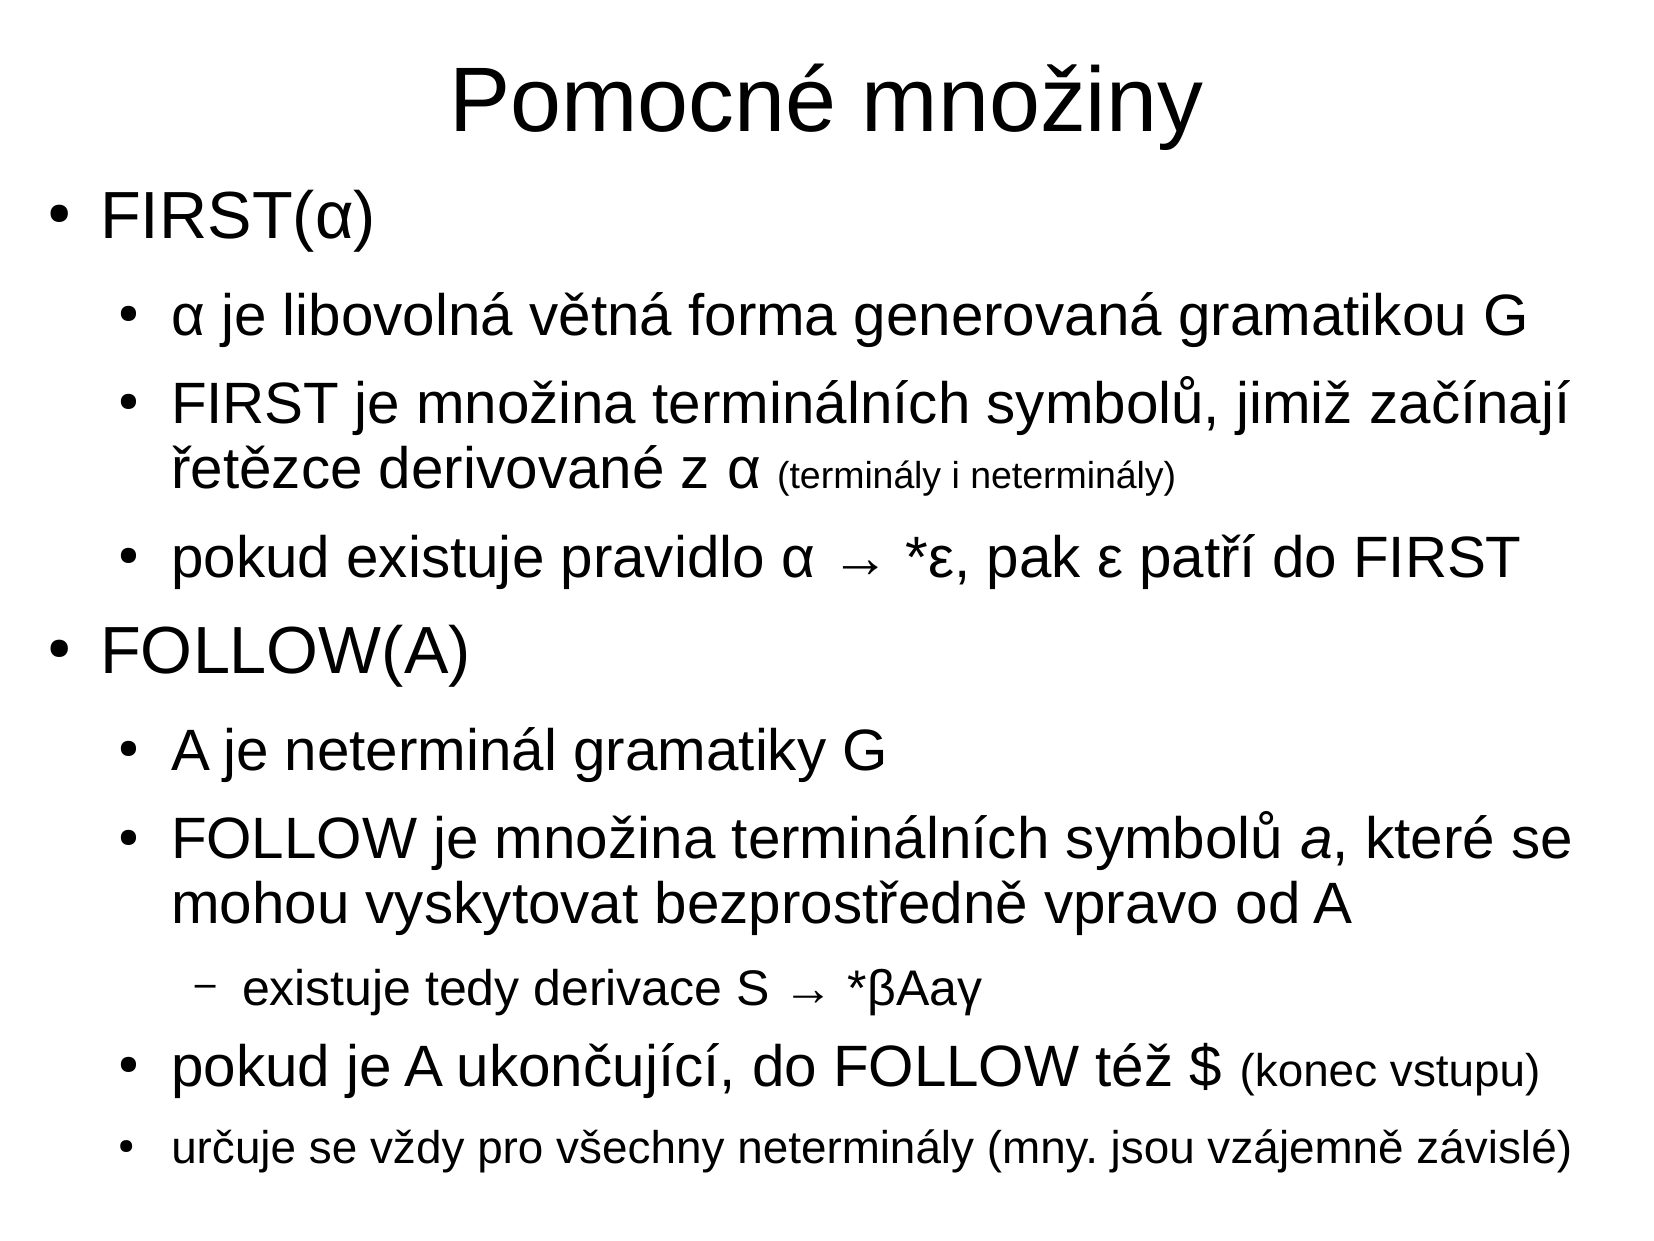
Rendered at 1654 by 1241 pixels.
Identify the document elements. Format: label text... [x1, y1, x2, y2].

list FIRST(α) α je libovolná větná forma generovaná gramatikou G FIRST je množina terminálních symbolů, jimiž začínají řetězce derivované z α (terminály i neterminály) pokud existuje pravidlo α → *ε, pak ε patří do FIRST FOLLOW(A) A je neterminál gramatiky G FOLLOW je množina terminálních symbolů a, které se mohou vyskytovat bezprostředně vpravo od A existuje tedy derivace S → *βAaγ pokud je A ukončující, do FOLLOW též $ (konec vstupu) určuje se vždy pro všechny neterminály (mny. jsou vzájemně závislé) [29, 177, 1595, 1174]
title Pomocné množiny [82, 3, 1571, 177]
